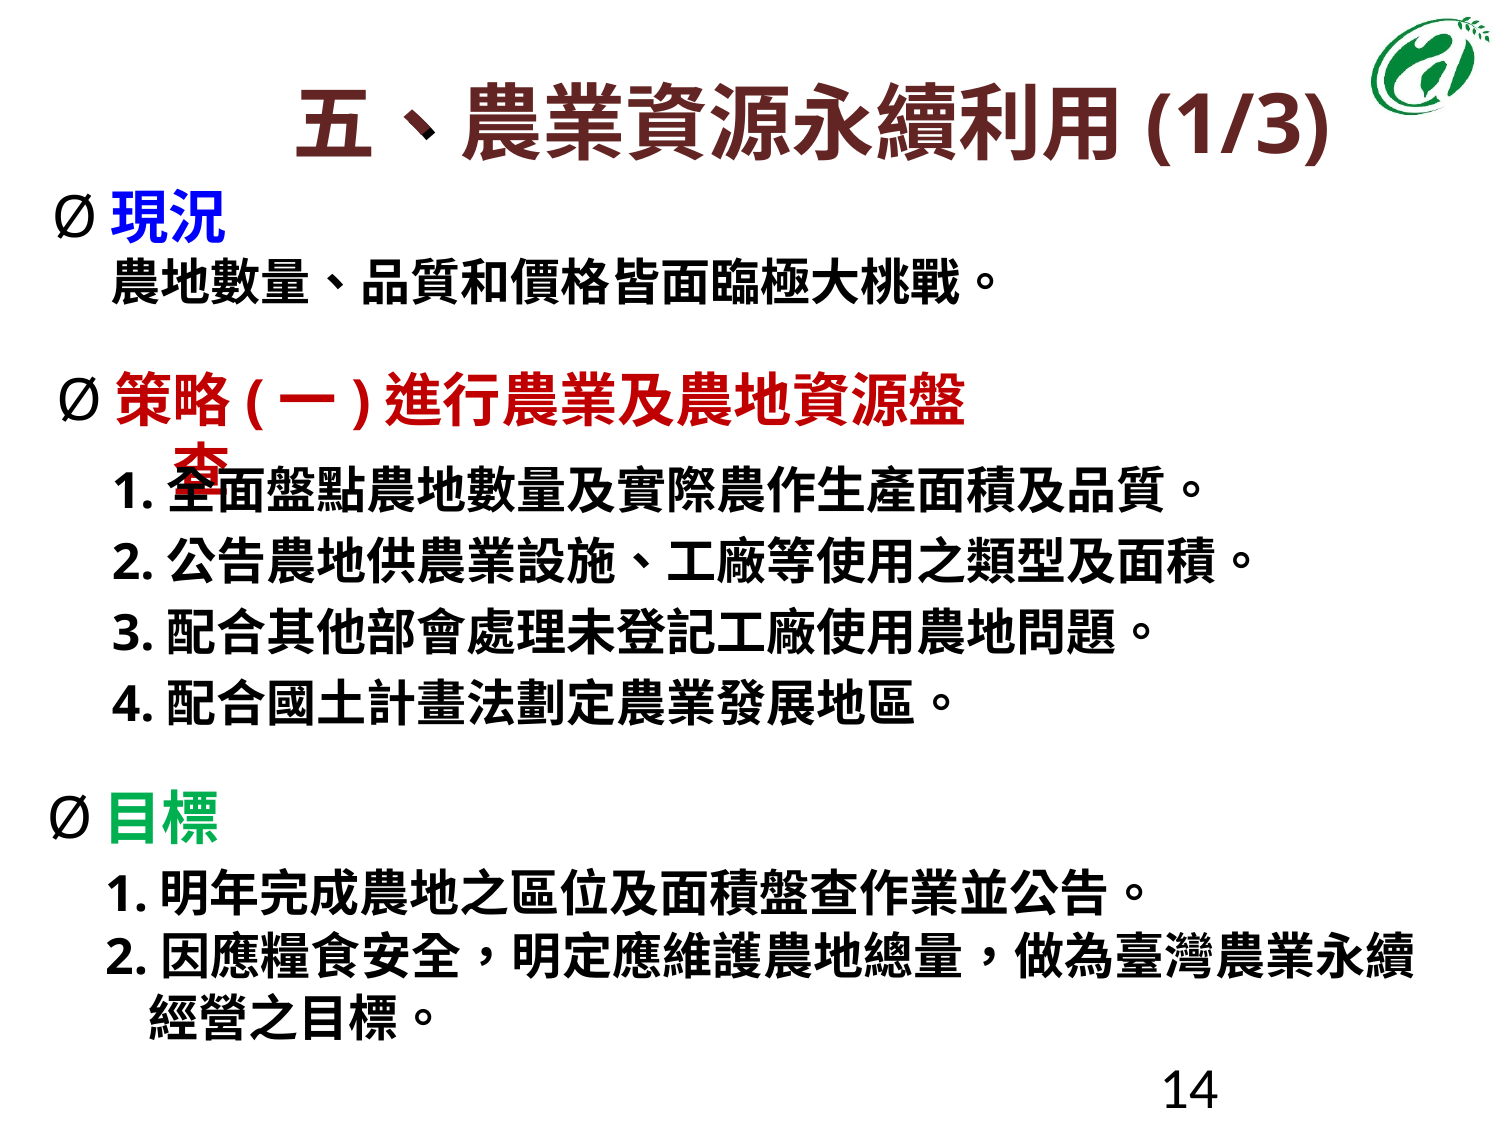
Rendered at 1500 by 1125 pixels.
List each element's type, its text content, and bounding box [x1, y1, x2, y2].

text_box 1.全面盤點農地數量及實際農作生產面積及品質。 2.公告農地供農業設施、工廠等使用之類型及面積。 3.配合其他部會處理未登記工廠使用農地問題。 4.配合國土計畫法劃定農業發展地區。 [96, 440, 1426, 773]
picture [1361, 3, 1497, 126]
text_box 目標 1.明年完成農地之區位及面積盤查作業並公告。 2.因應糧食安全，明定應維護農地總量，做為臺灣農業永續經營之目標。 [31, 773, 1431, 832]
text_box 策略(一)進行農業及農地資源盤查 [41, 355, 1010, 442]
text_box 現況 農地數量、品質和價格皆面臨極大桃戰。 [36, 172, 1460, 320]
text_box 五、農業資源永續利用(1/3) [277, 62, 1398, 158]
text_box [1144, 1042, 1495, 1103]
